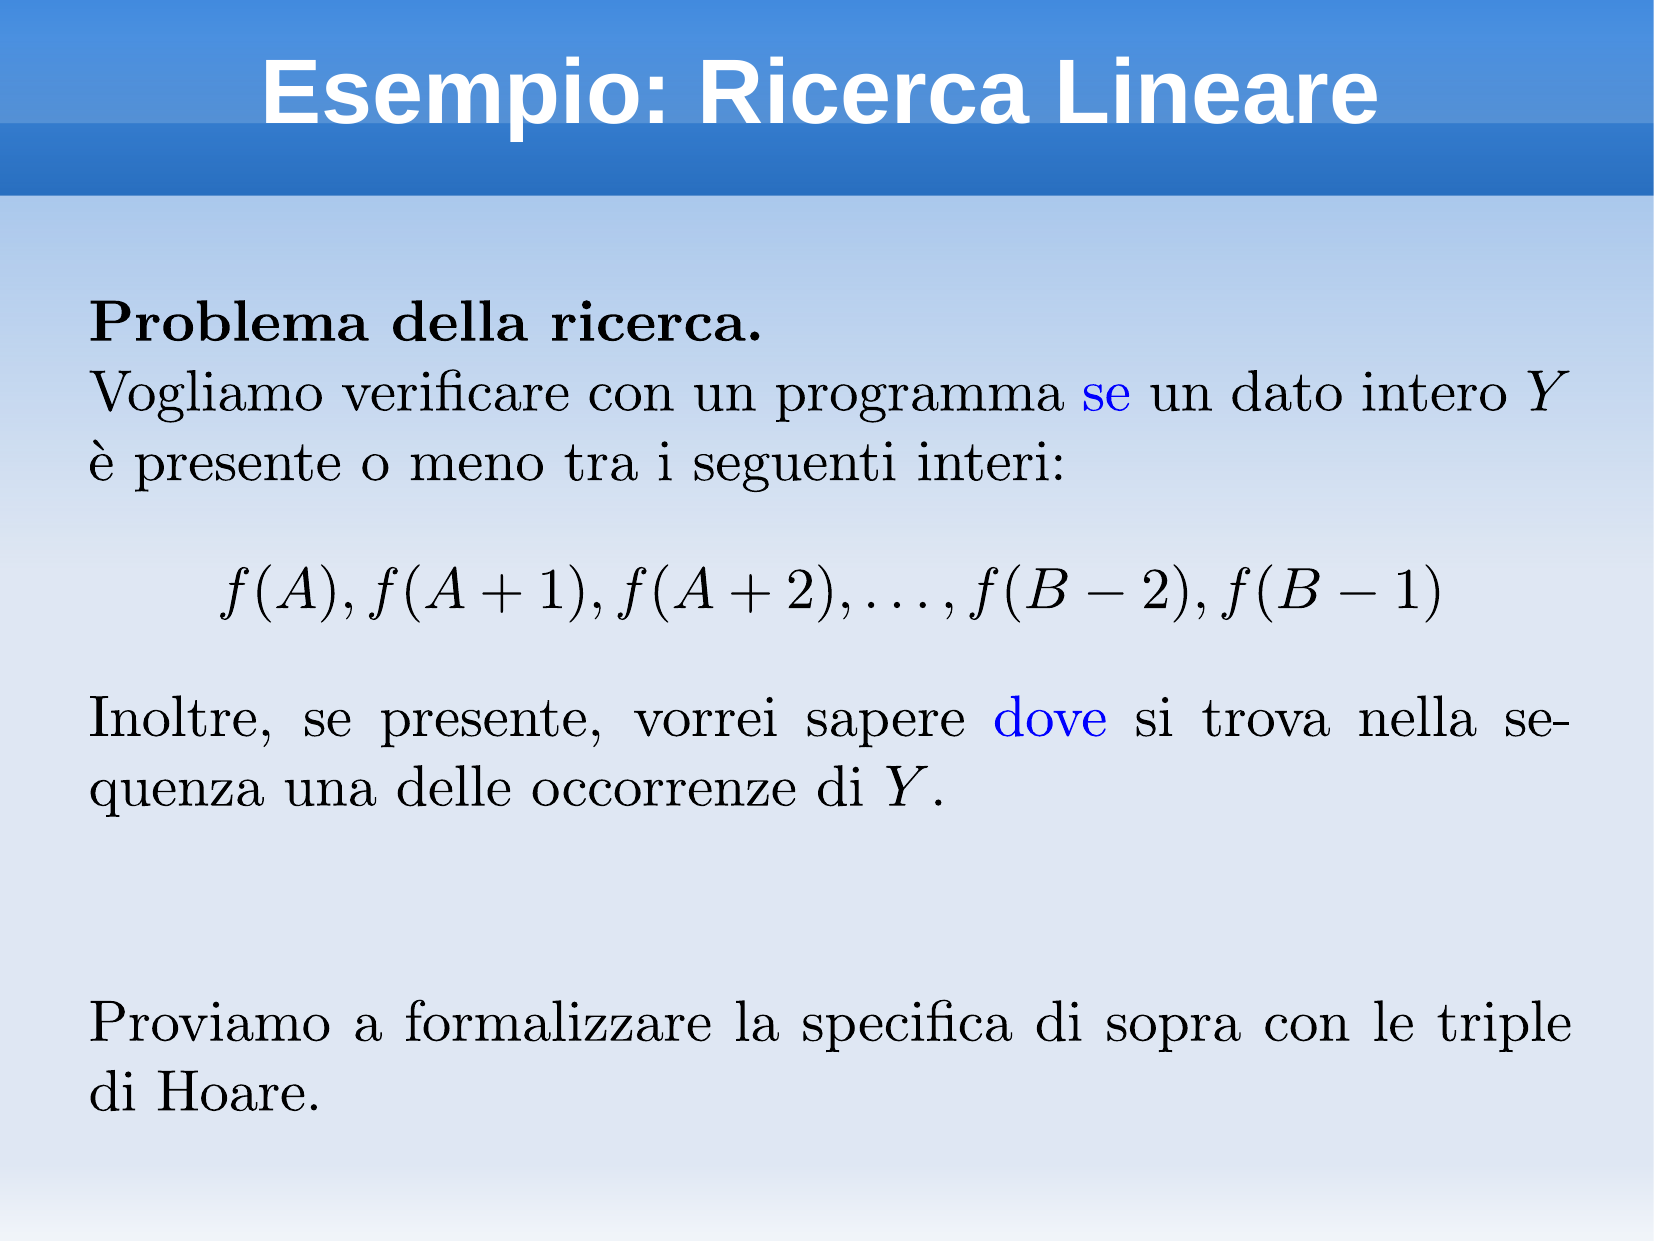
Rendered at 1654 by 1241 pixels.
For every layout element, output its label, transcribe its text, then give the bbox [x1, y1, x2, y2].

text_box [86, 300, 1573, 1112]
picture [0, 0, 1654, 1241]
title Esempio: Ricerca Lineare [76, 0, 1565, 196]
